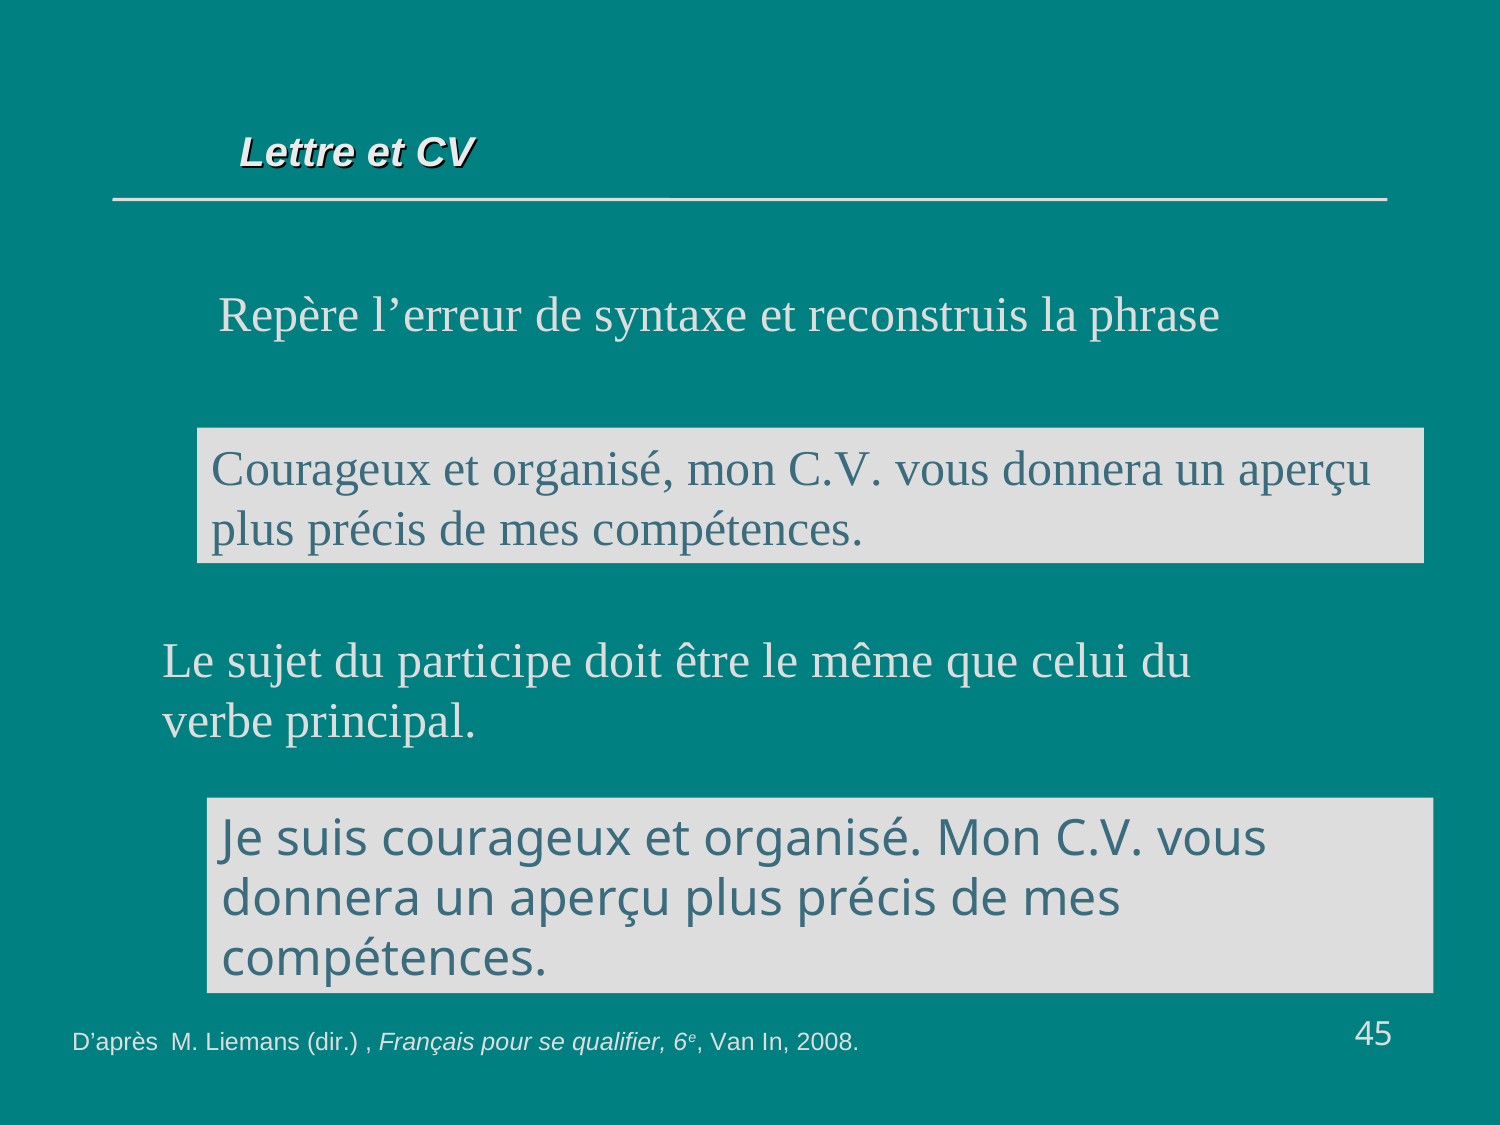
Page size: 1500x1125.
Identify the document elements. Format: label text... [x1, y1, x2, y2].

text_box Je suis courageux et organisé. Mon C.V. vous donnera un aperçu plus précis de mes compétences. [206, 797, 1434, 994]
text_box Courageux et organisé, mon C.V. vous donnera un aperçu plus précis de mes compétences. [197, 427, 1424, 564]
text_box Lettre et CV [224, 116, 489, 183]
text_box Repère l’erreur de syntaxe et reconstruis la phrase [59, 274, 1380, 350]
text_box Le sujet du participe doit être le même que celui du verbe principal. [147, 620, 1241, 756]
text_box D’après M. Liemans (dir.) , Français pour se qualifier, 6e, Van In, 2008. [57, 992, 1219, 1069]
